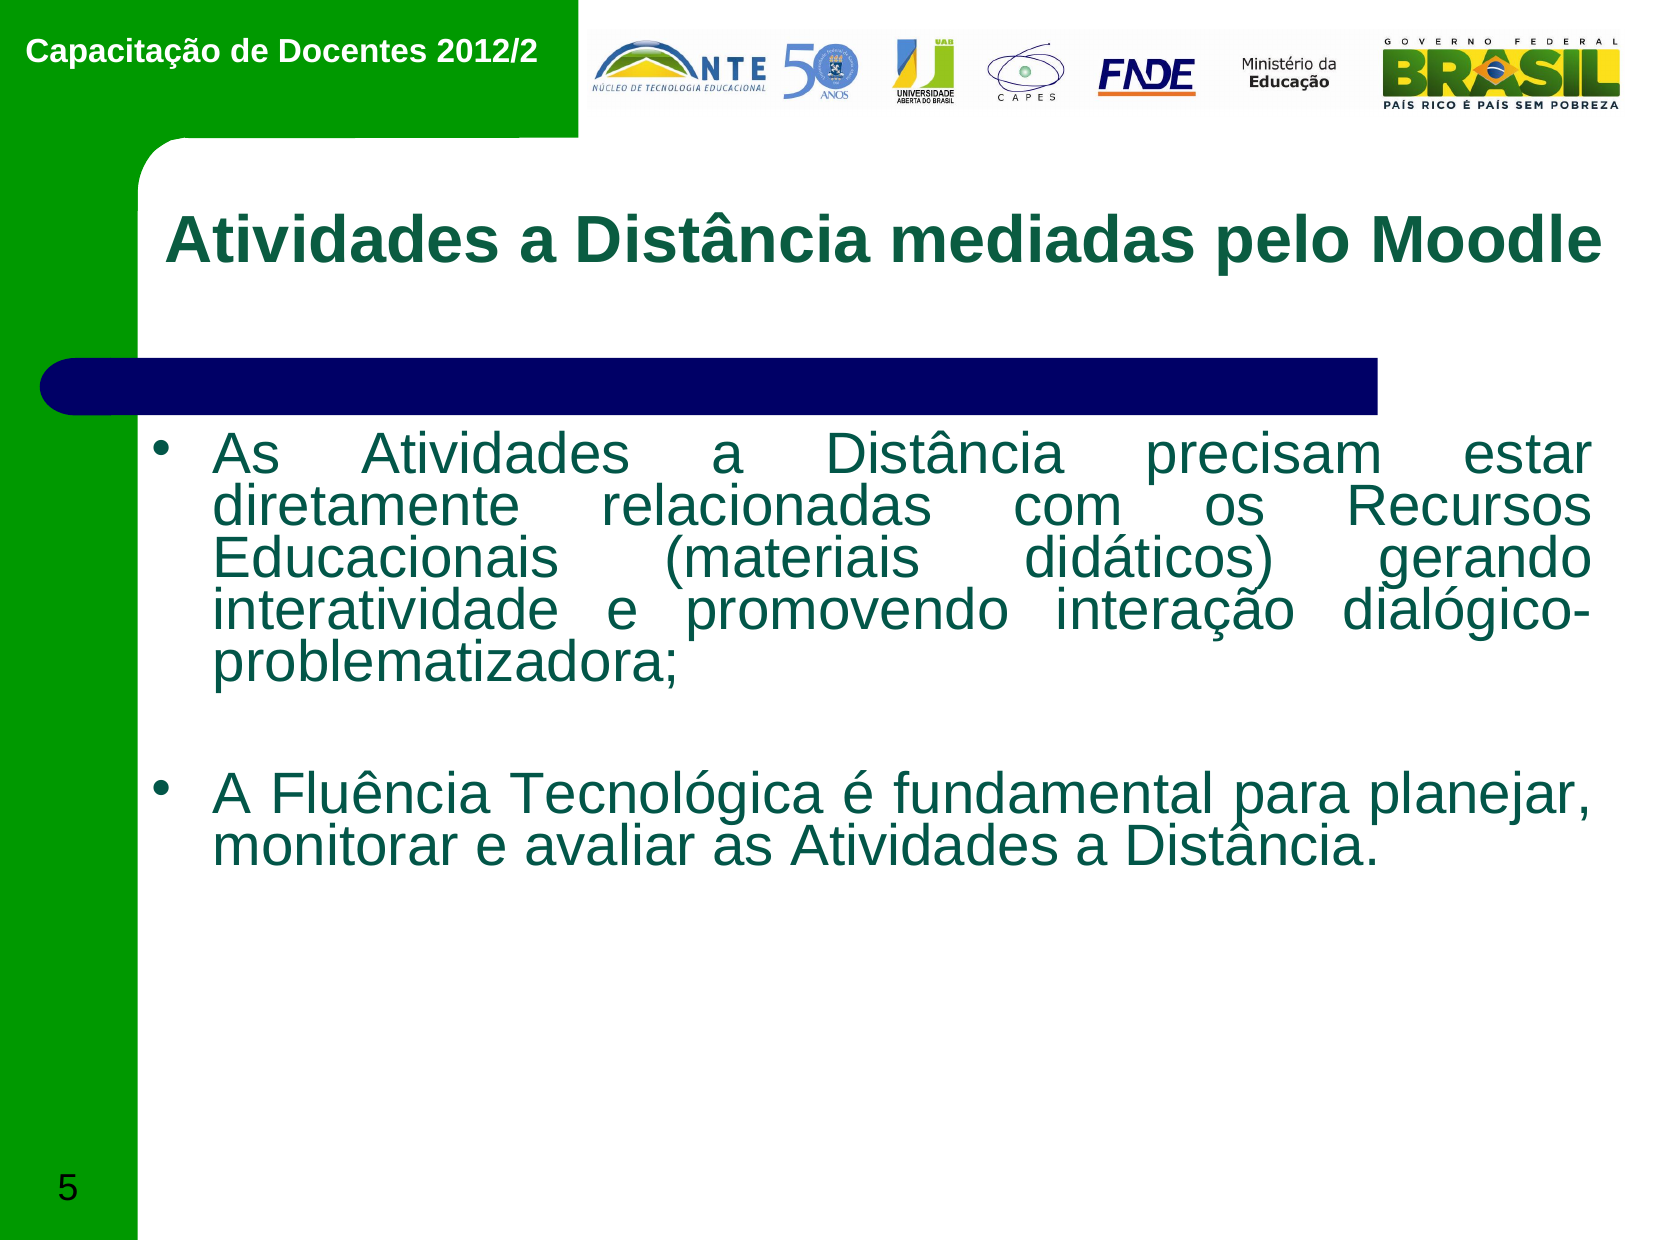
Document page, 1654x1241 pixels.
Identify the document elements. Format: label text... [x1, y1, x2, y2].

list As Atividades a Distância precisam estar diretamente relacionadas com os Recursos Educacionais (materiais didáticos) gerando interatividade e promovendo interação dialógico-problematizadora; A Fluência Tecnológica é fundamental para planejar, monitorar e avaliar as Atividades a Distância. [151, 427, 1595, 1101]
text_box <número> [15, 1128, 121, 1217]
picture [587, 29, 1625, 59]
title Atividades a Distância mediadas pelo Moodle [147, 59, 1634, 285]
